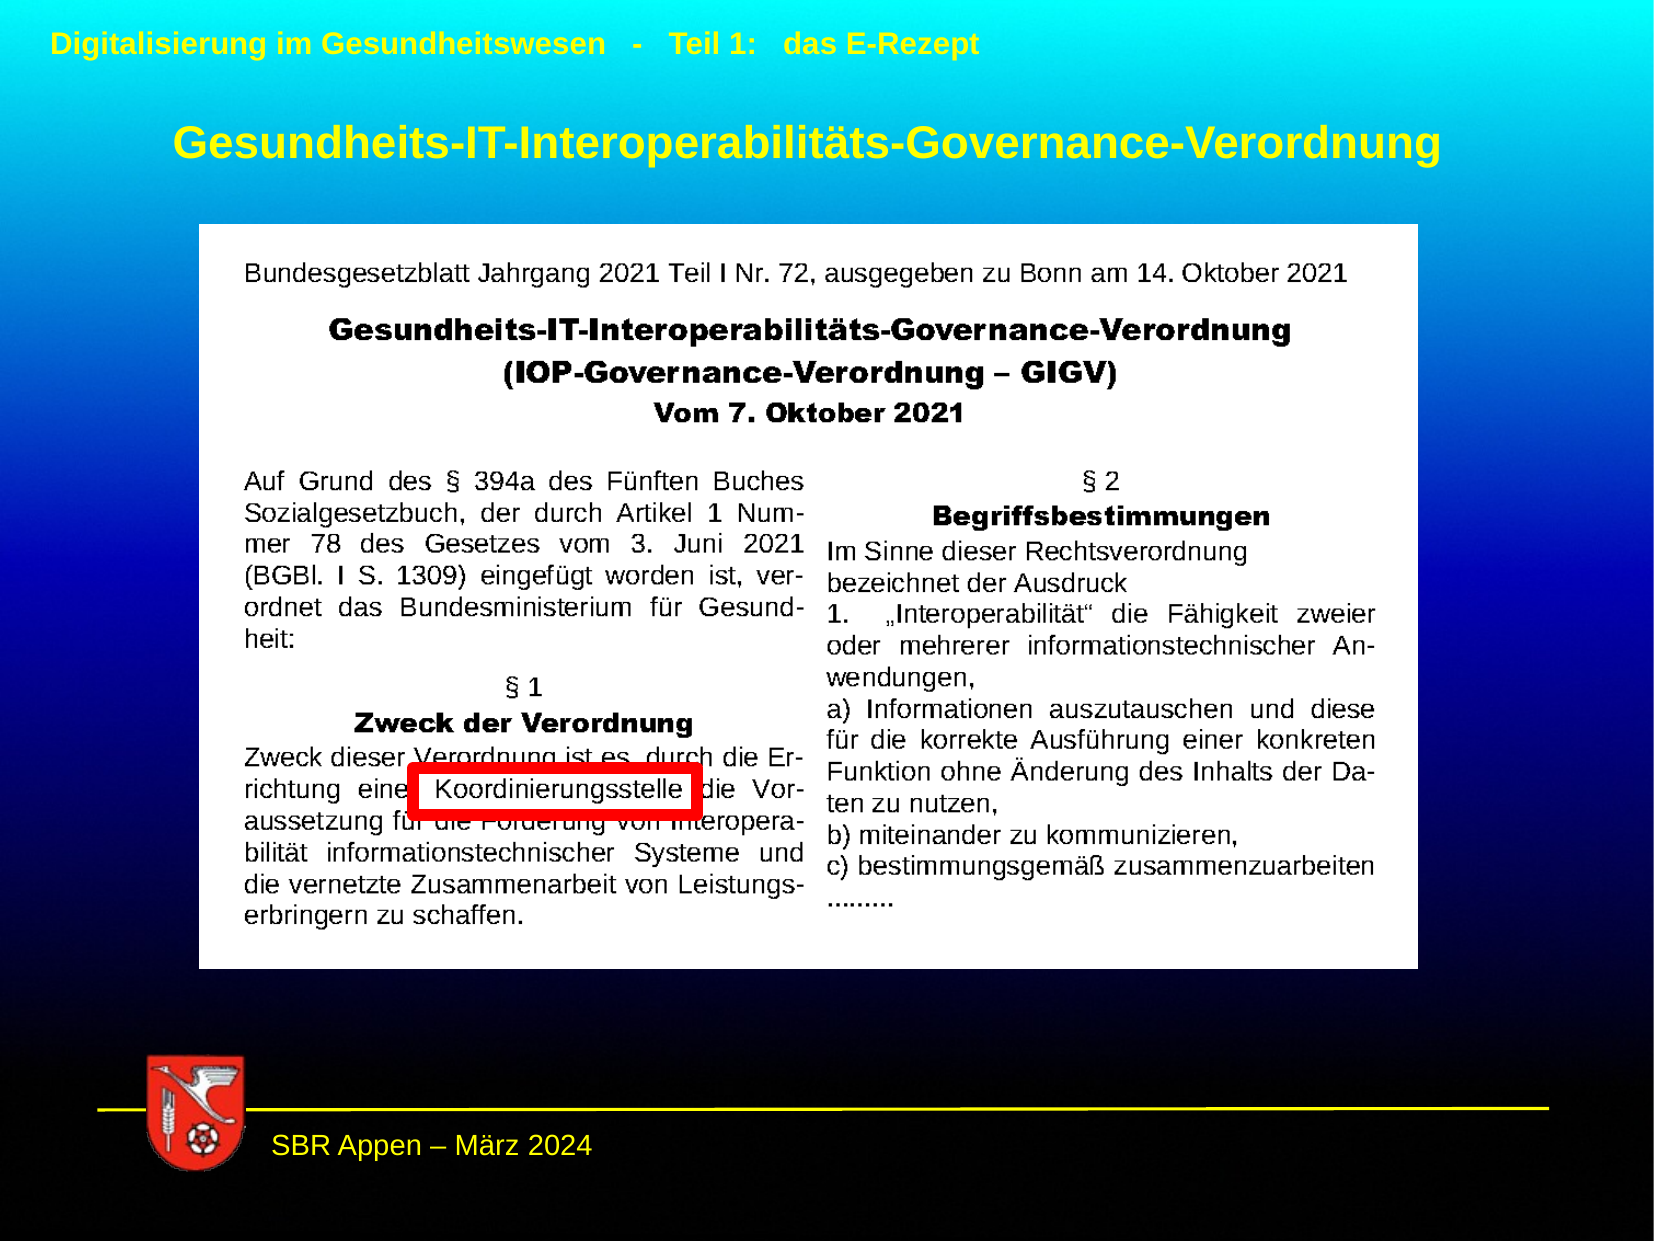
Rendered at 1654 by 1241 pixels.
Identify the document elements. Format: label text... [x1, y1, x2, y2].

text_box Gesundheits-IT-Interoperabilitäts-Governance-Verordnung [157, 110, 1471, 178]
picture [0, 0, 1654, 142]
picture [0, 225, 1654, 1241]
text_box SBR Appen – März 2024 [256, 1121, 760, 1170]
text_box Digitalisierung im Gesundheitswesen - Teil 1: das E-Rezept [35, 19, 1049, 71]
